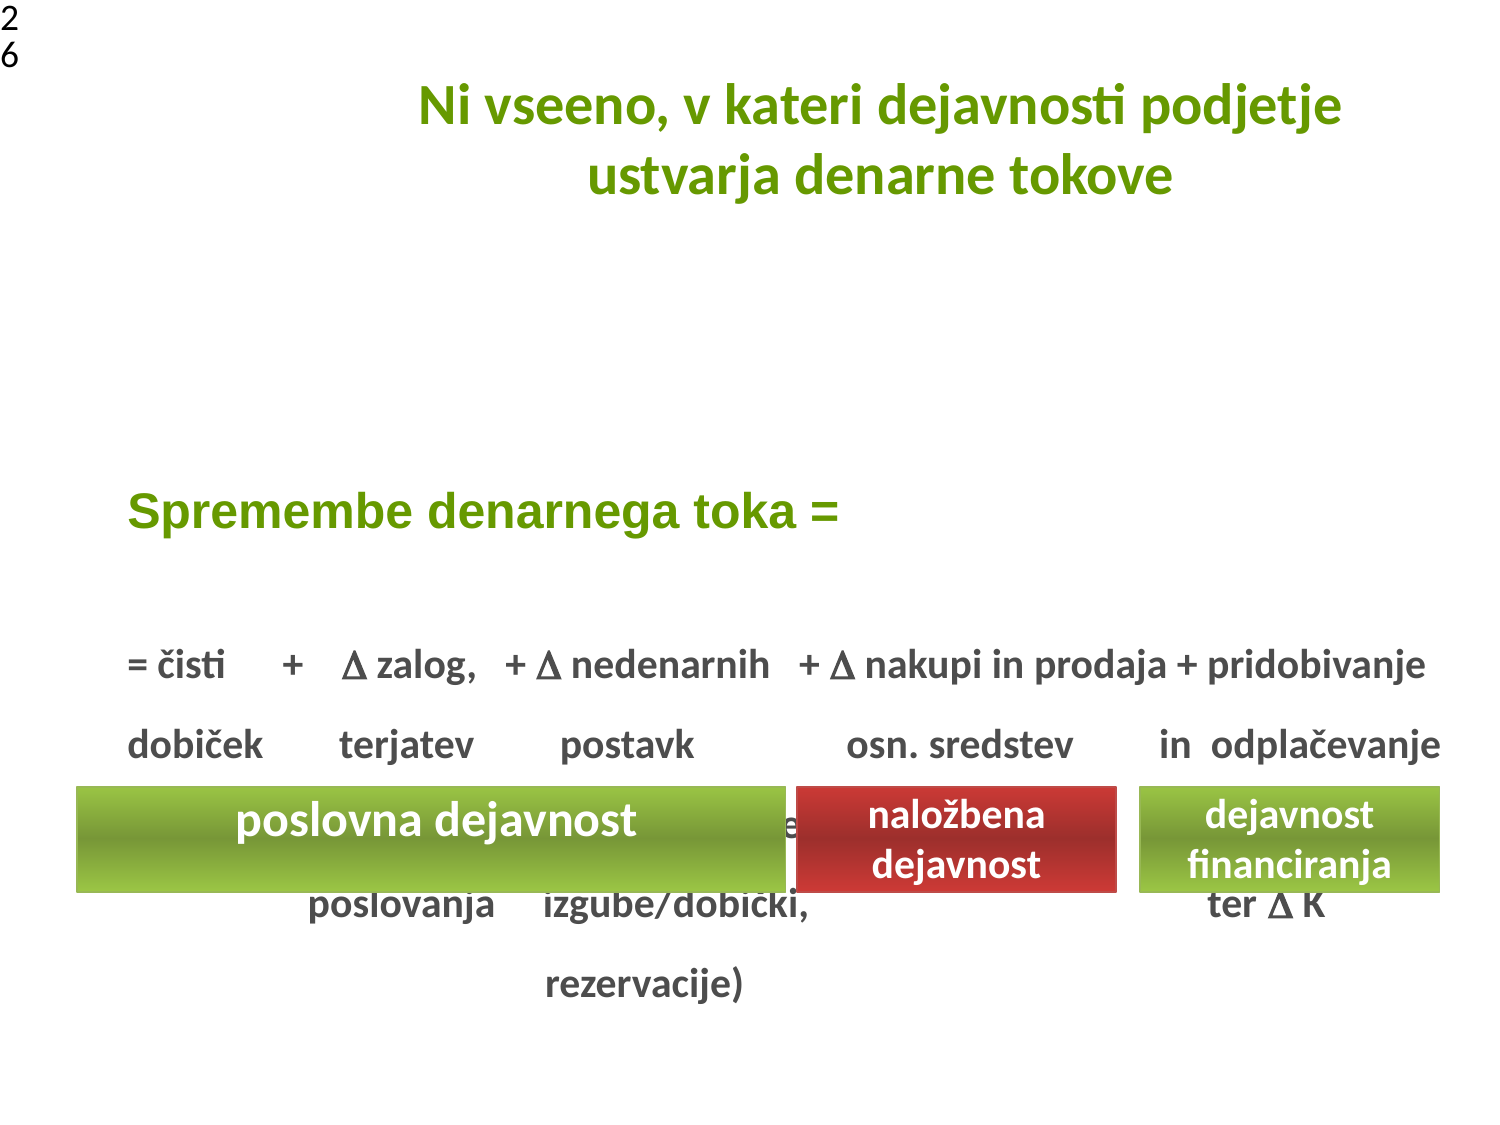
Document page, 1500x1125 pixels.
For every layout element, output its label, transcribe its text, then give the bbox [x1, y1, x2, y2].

text_box dejavnost financiranja [1139, 786, 1440, 893]
list Spremembe denarnega toka = = čisti +  zalog, +  nedenarnih +  nakupi in prodaja + pridobivanje dobiček terjatev postavk osn. sredstev in odplačevanje in obv iz. (am., kapitalske ter FN dolgov poslovanja izgube/dobički, ter  K rezervacije) [112, 262, 1475, 1025]
text_box naložbena dejavnost [797, 786, 1117, 893]
text_box poslovna dejavnost [76, 786, 786, 893]
title Ni vseeno, v kateri dejavnosti podjetje ustvarja denarne tokove [395, 42, 1366, 231]
